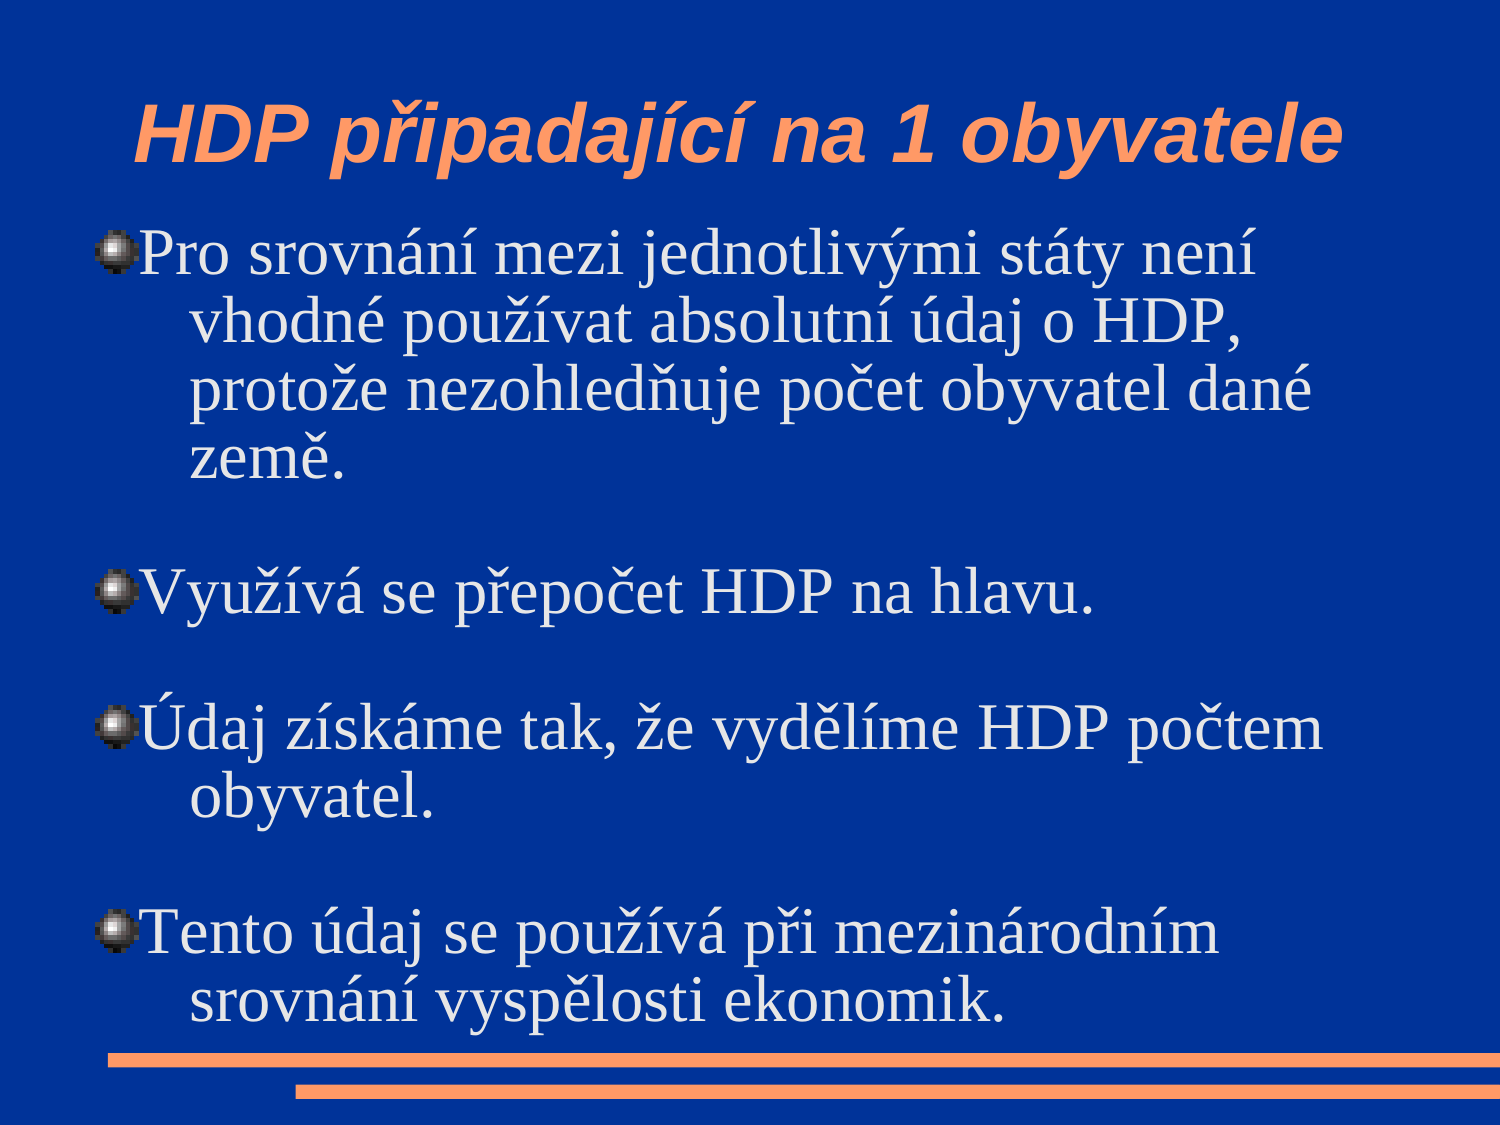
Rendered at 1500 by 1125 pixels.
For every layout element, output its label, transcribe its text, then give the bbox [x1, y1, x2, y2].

title HDP připadající na 1 obyvatele [110, 49, 1390, 220]
list Pro srovnání mezi jednotlivými státy není vhodné používat absolutní údaj o HDP, protože nezohledňuje počet obyvatel dané země. Využívá se přepočet HDP na hlavu. Údaj získáme tak, že vydělíme HDP počtem obyvatel. Tento údaj se používá při mezinárodním srovnání vyspělosti ekonomik. [53, 220, 1414, 1010]
